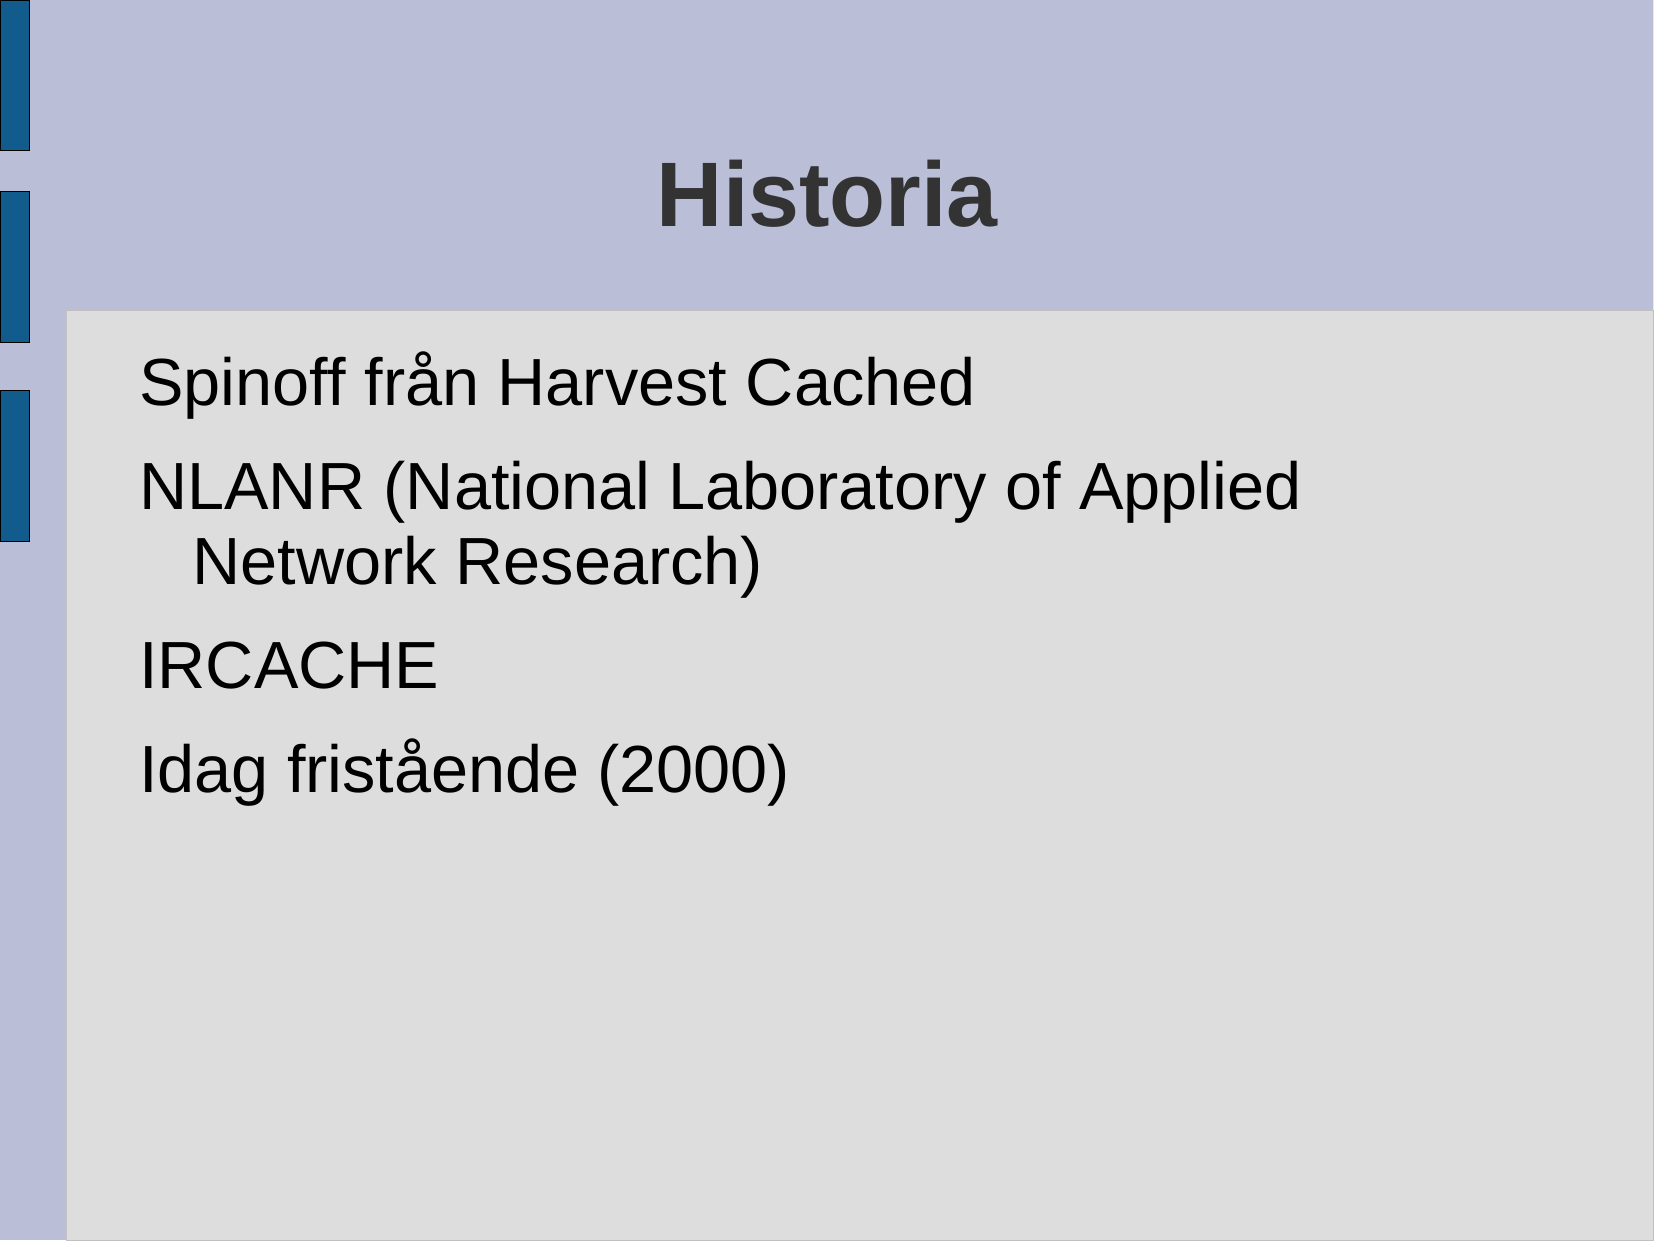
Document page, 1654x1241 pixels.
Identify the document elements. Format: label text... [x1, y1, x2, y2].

title Historia [121, 91, 1534, 299]
list Spinoff från Harvest Cached NLANR (National Laboratory of Applied Network Research) IRCACHE Idag fristående (2000) [121, 344, 1534, 1127]
